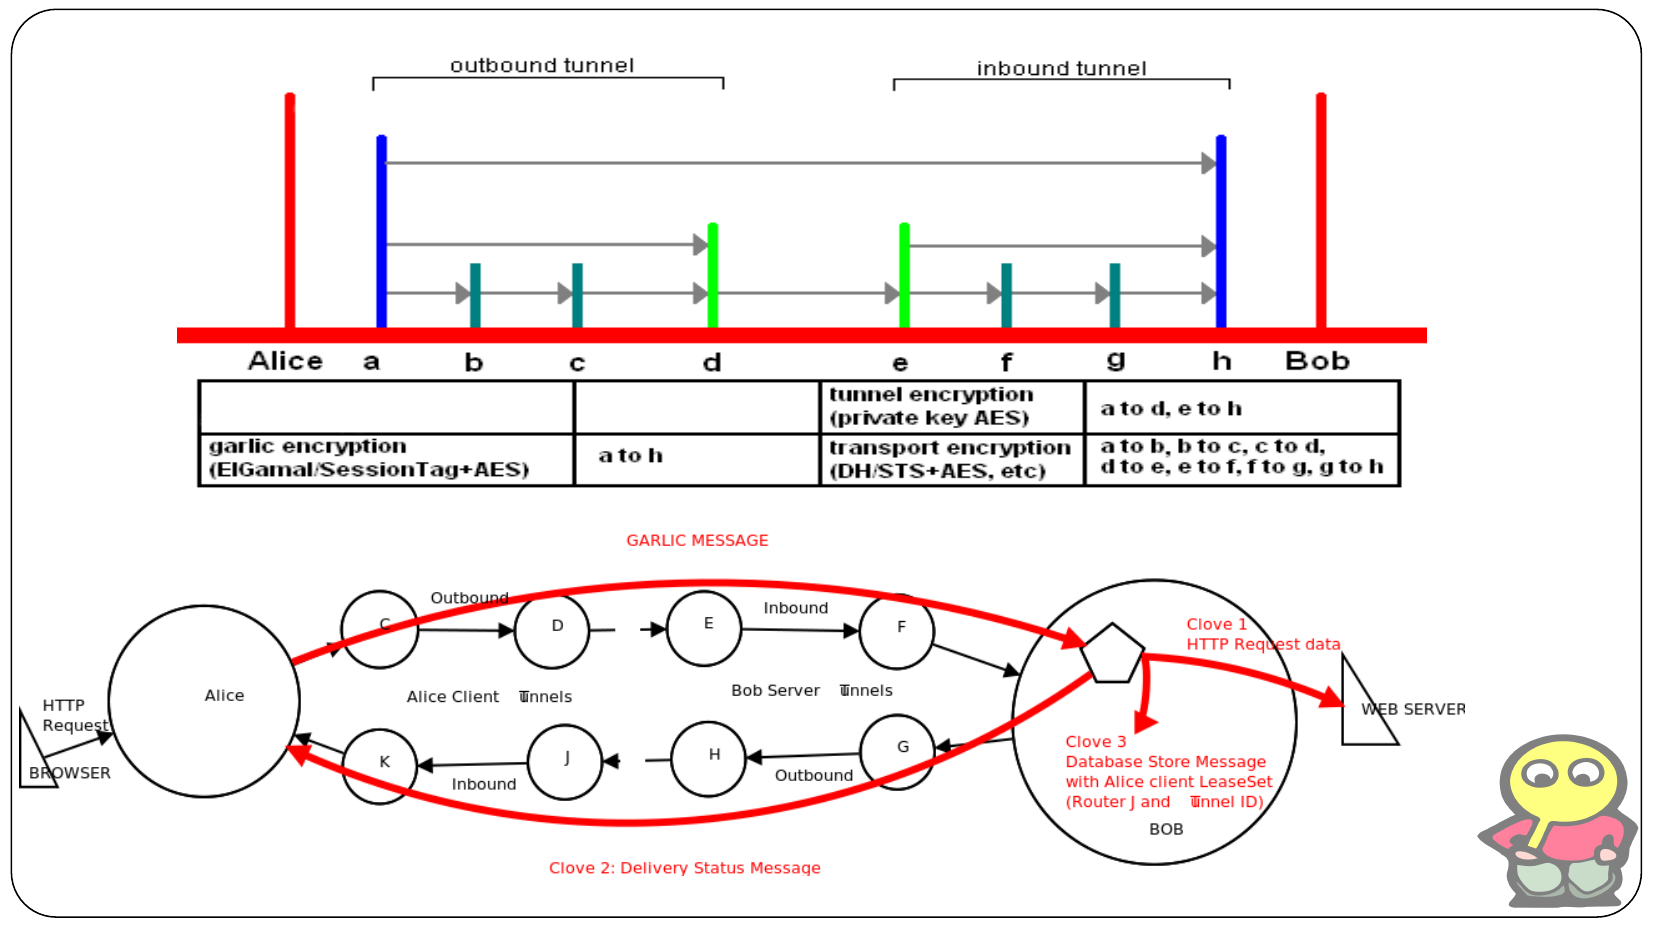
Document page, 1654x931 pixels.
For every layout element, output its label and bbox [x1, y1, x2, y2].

picture [19, 531, 1465, 876]
picture [1625, 732, 1654, 909]
picture [177, 27, 1427, 497]
